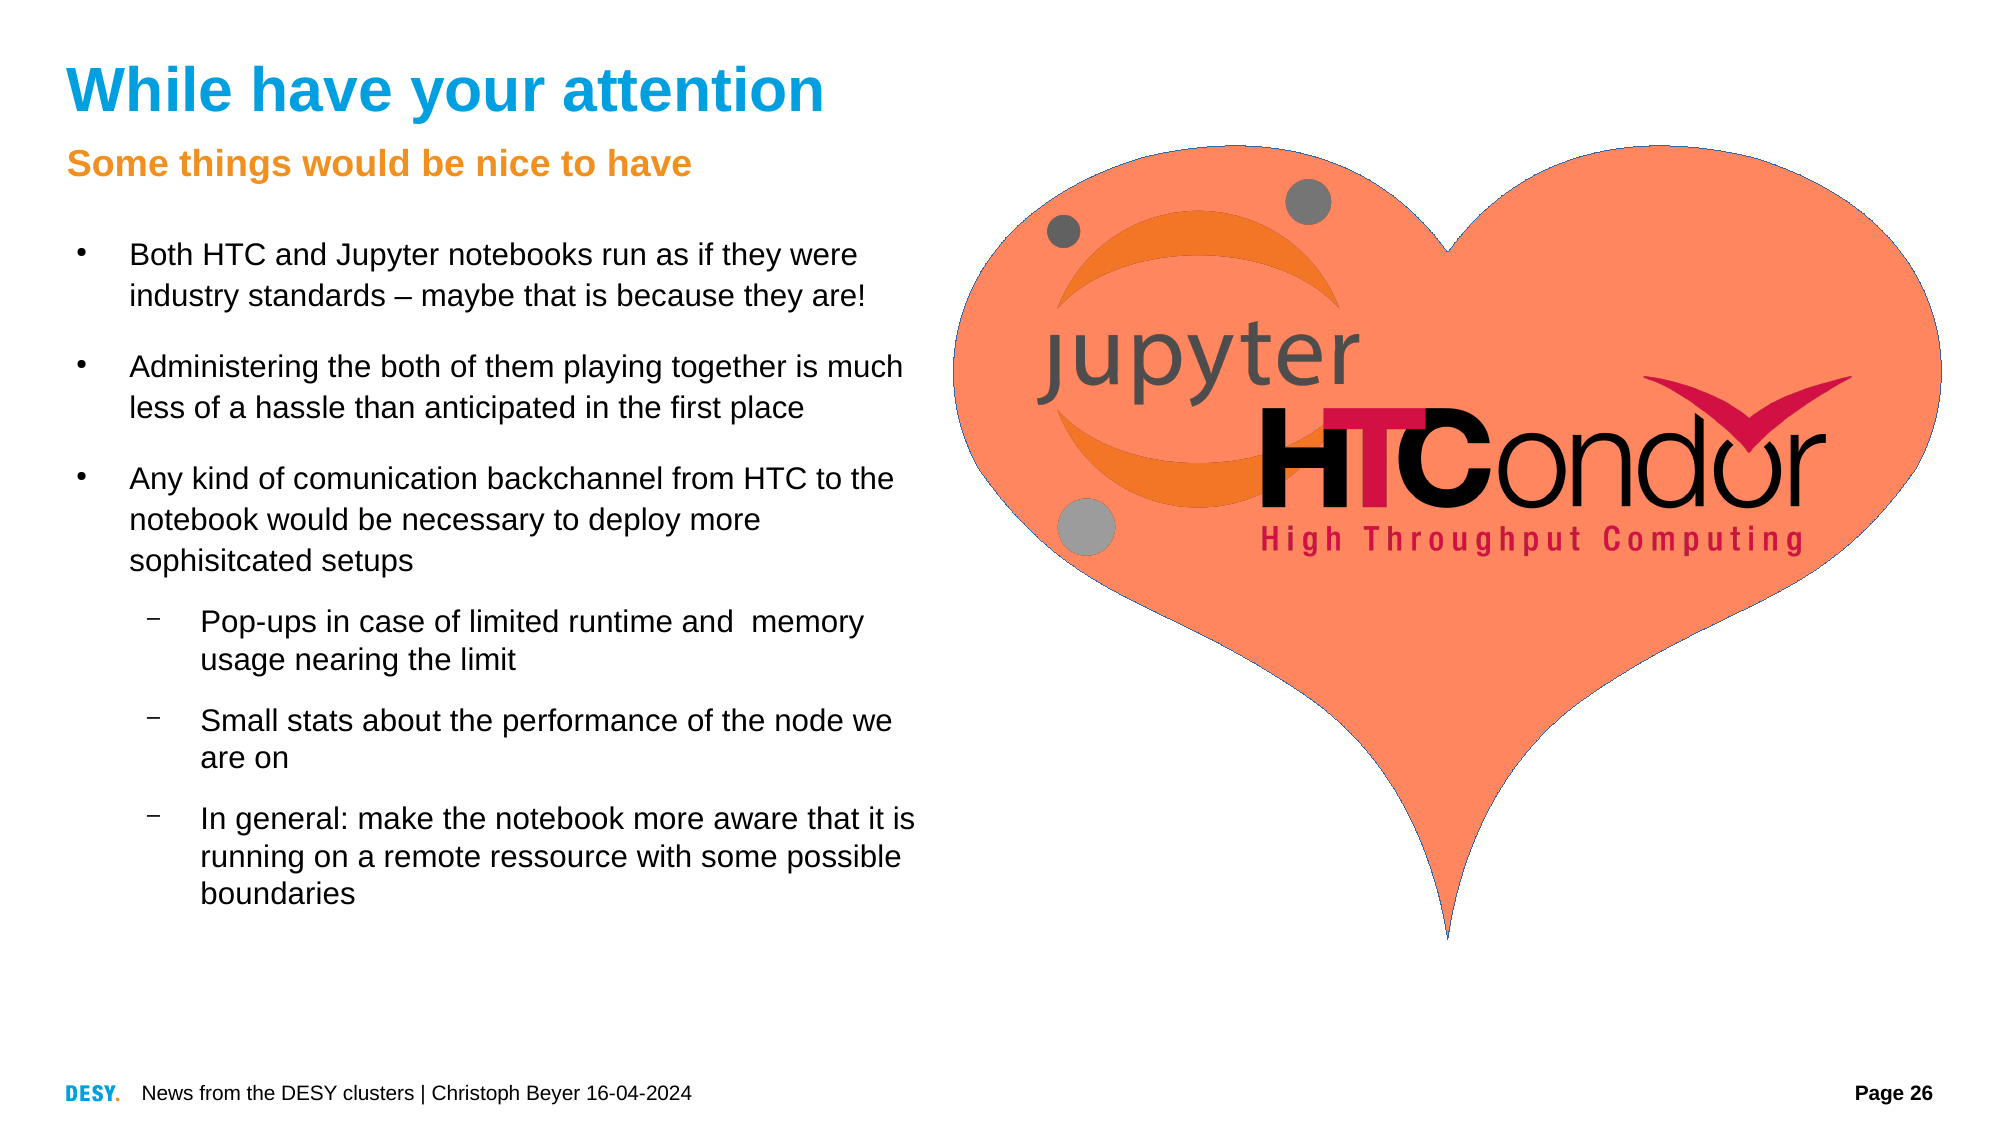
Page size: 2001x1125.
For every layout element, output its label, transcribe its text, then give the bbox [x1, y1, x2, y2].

text_box [1062, 558, 1832, 940]
text_box [953, 212, 1033, 533]
title While have your attention [66, 57, 1933, 132]
list Both HTC and Jupyter notebooks run as if they were industry standards – maybe that is because they are! Administering the both of them playing together is much less of a hassle than anticipated in the first place Any kind of comunication backchannel from HTC to the notebook would be necessary to deploy more sophisitcated setups Pop-ups in case of limited runtime and memory usage nearing the limit Small stats about the performance of the node we are on In general: make the notebook more aware that it is running on a remote ressource with some possible boundaries [58, 156, 938, 907]
text_box News from the DESY clusters | Christoph Beyer 16-04-2024 [141, 1079, 1774, 1111]
text_box [1365, 197, 1942, 536]
list Some things would be nice to have [66, 134, 1933, 197]
picture [1033, 174, 1859, 558]
